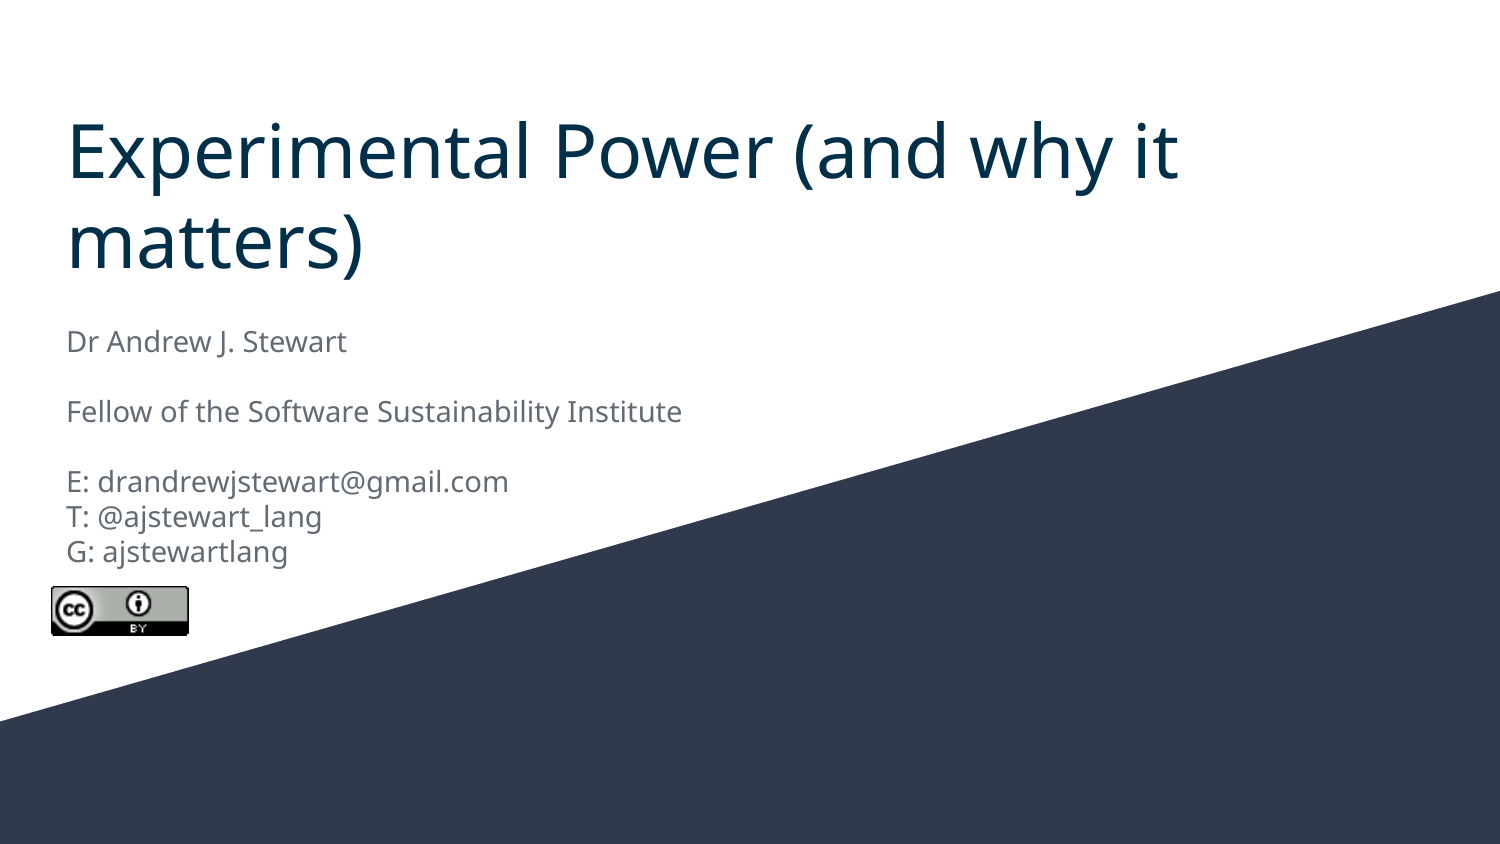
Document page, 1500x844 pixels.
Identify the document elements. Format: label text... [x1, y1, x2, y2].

picture [51, 586, 189, 636]
title Experimental Power (and why it matters) [51, 88, 1449, 299]
subtitle Dr Andrew J. Stewart Fellow of the Software Sustainability Institute E: drandrewjstewart@gmail.com T: @ajstewart_lang G: ajstewartlang [51, 308, 748, 430]
